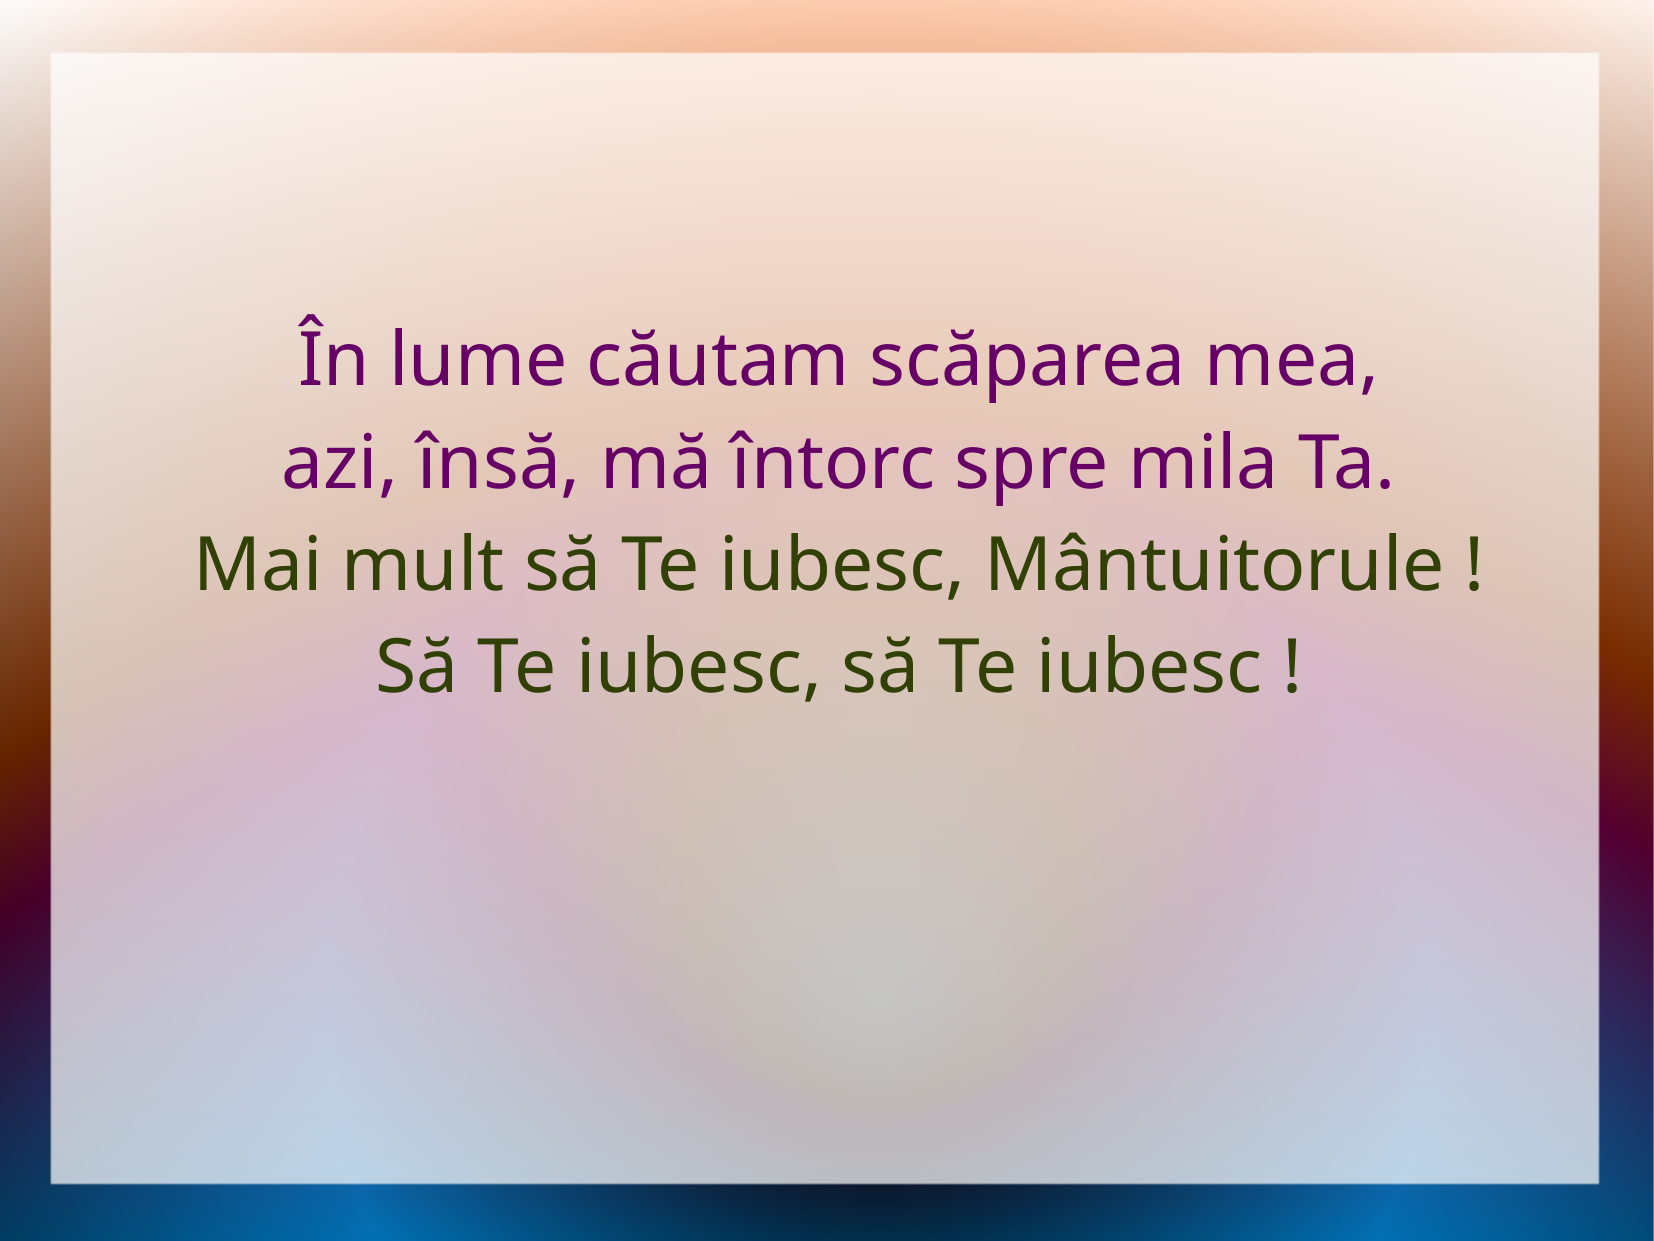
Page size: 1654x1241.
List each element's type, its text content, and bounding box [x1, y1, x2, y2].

text_box În lume căutam scăparea mea, azi, însă, mă întorc spre mila Ta. Mai mult să Te iubesc, Mântuitorule ! Să Te iubesc, să Te iubesc ! [150, 298, 1529, 676]
picture [0, 0, 1654, 1241]
